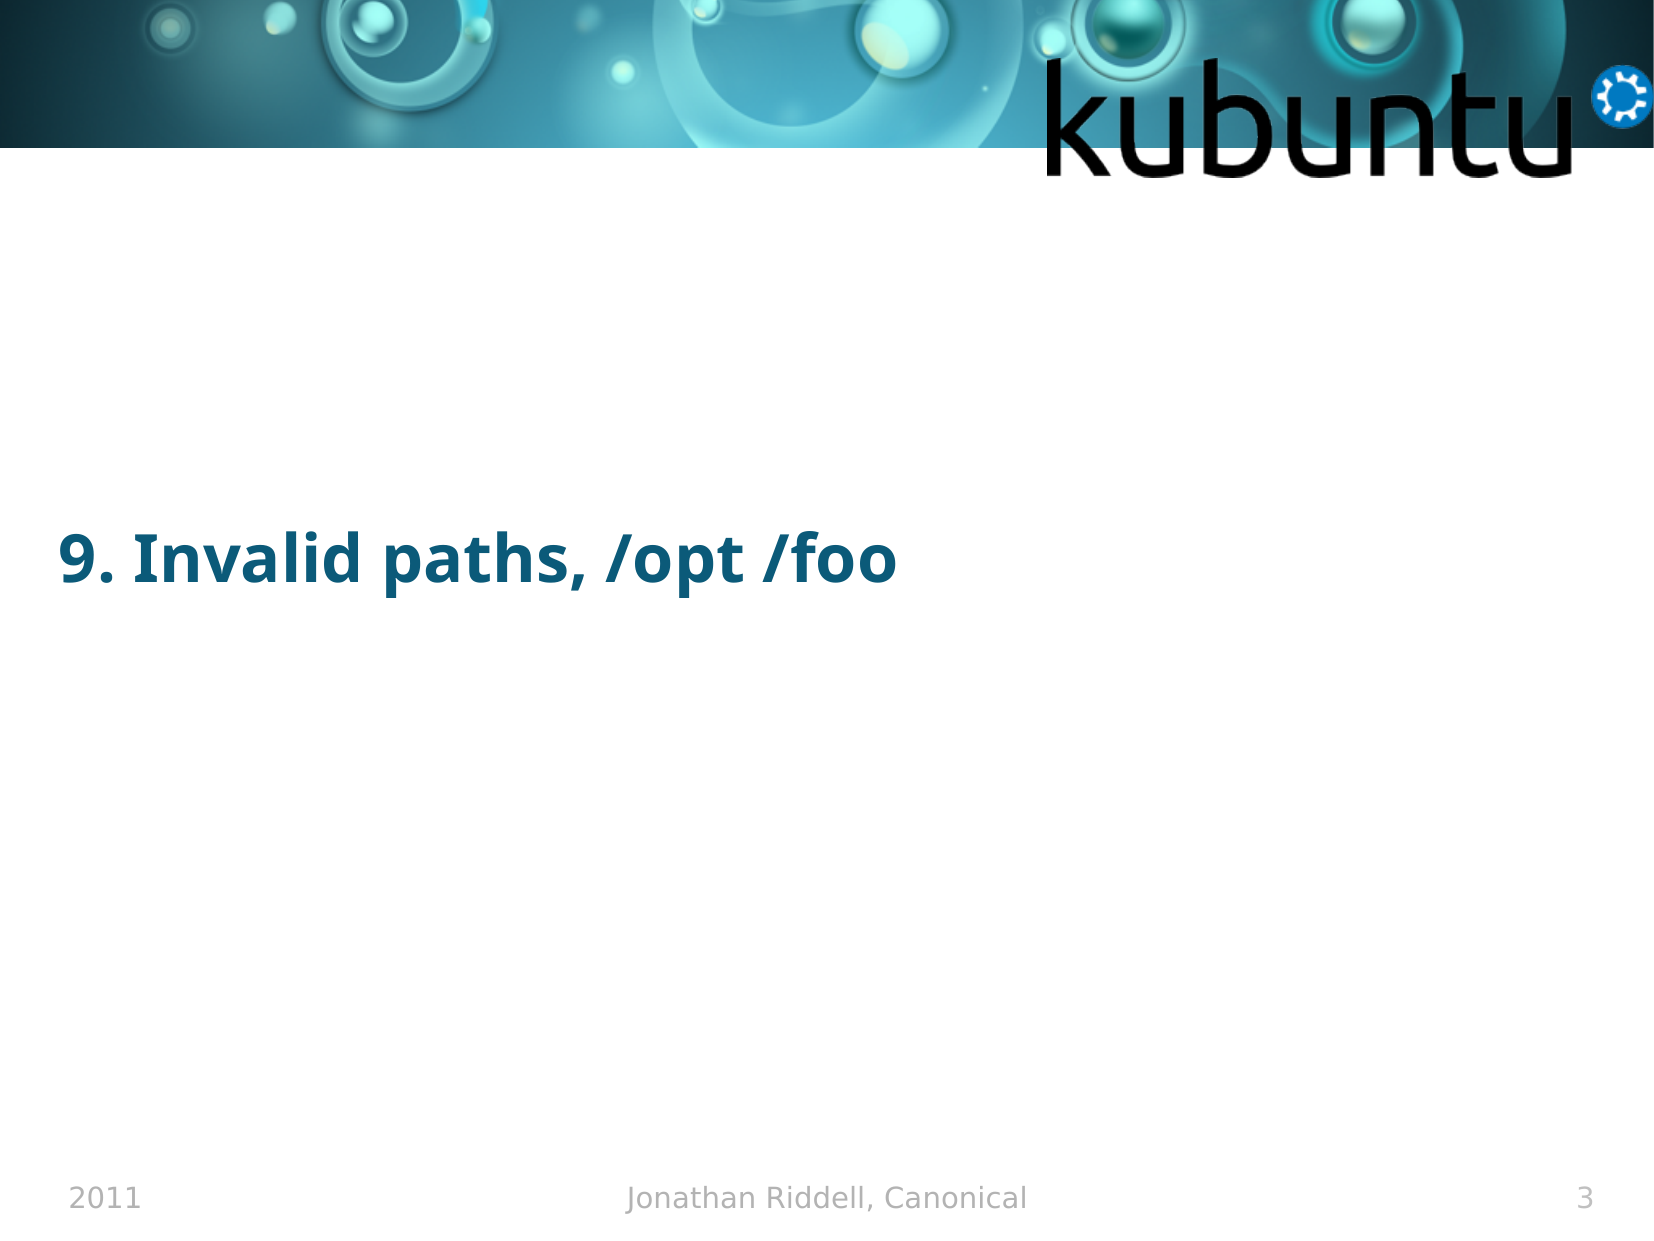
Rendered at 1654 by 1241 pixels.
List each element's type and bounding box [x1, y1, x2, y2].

list [59, 290, 1595, 1109]
picture [0, 0, 1654, 178]
